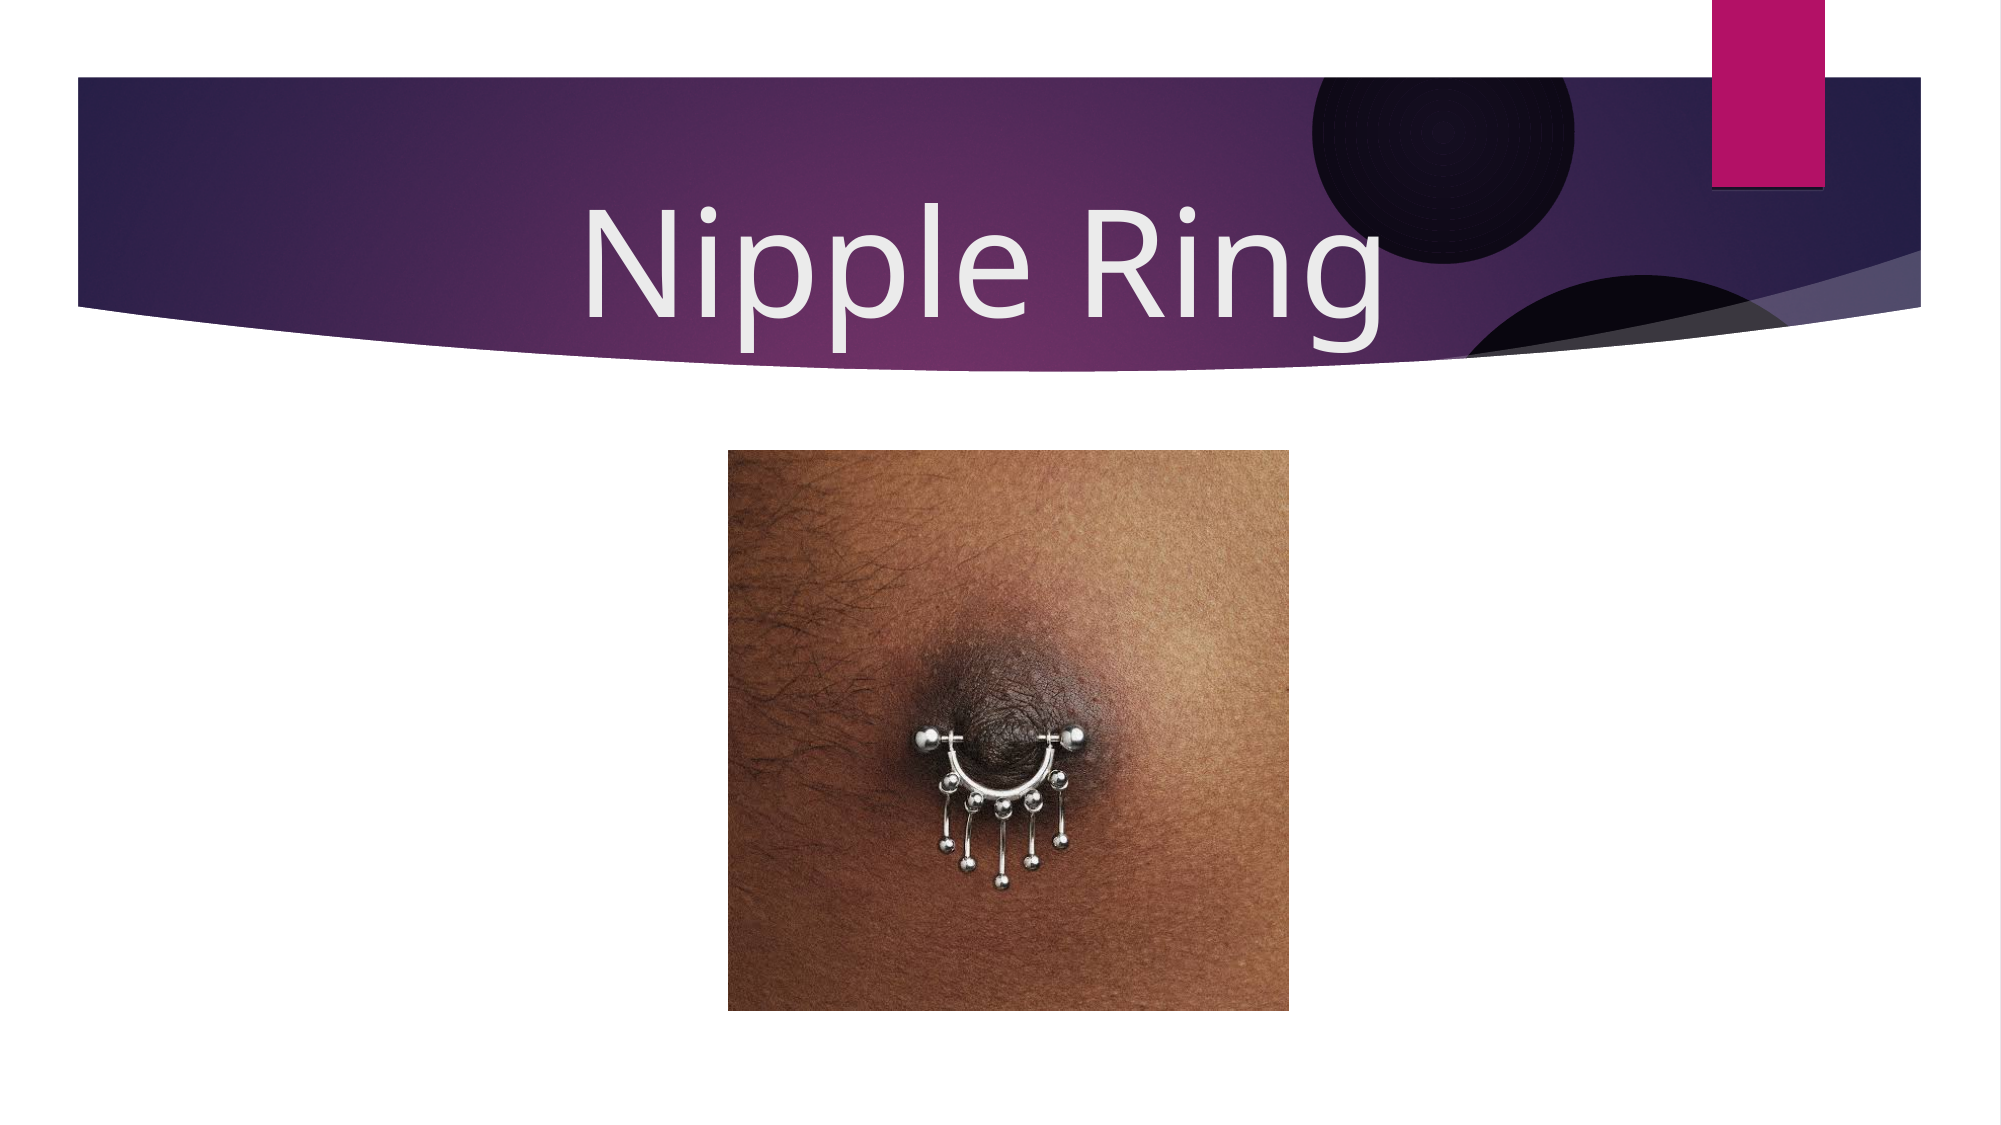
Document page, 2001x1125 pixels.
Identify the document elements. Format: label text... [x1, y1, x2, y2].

title Nipple Ring [265, 159, 1703, 276]
picture [728, 450, 1289, 1011]
